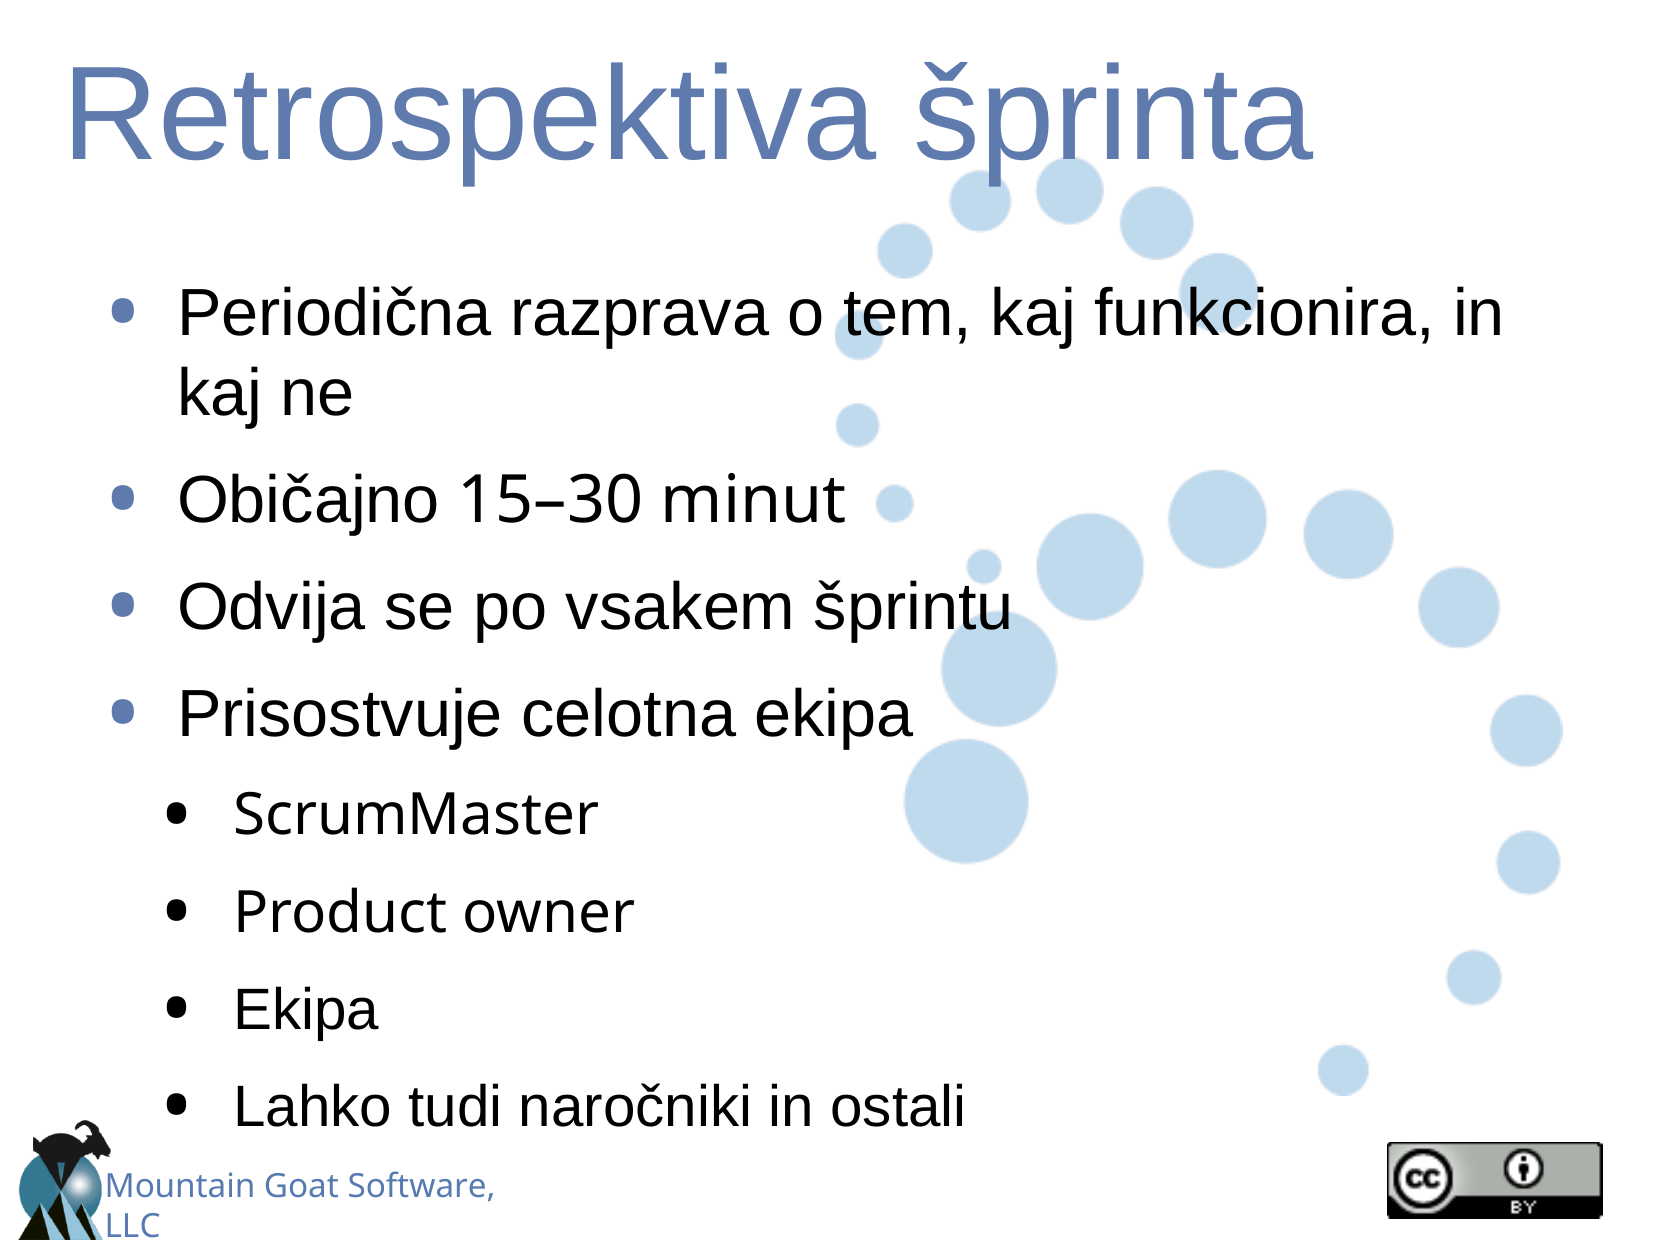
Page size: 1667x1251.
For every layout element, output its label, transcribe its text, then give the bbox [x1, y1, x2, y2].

picture [1387, 1151, 1603, 1219]
picture [835, 194, 1563, 262]
title Retrospektiva šprinta [56, 18, 1609, 194]
picture [18, 1120, 111, 1240]
list Periodična razprava o tem, kaj funkcionira, in kaj ne Običajno 15–30 minut Odvija se po vsakem šprintu Prisostvuje celotna ekipa ScrumMaster Product owner Ekipa Lahko tudi naročniki in ostali [56, 262, 1609, 1151]
